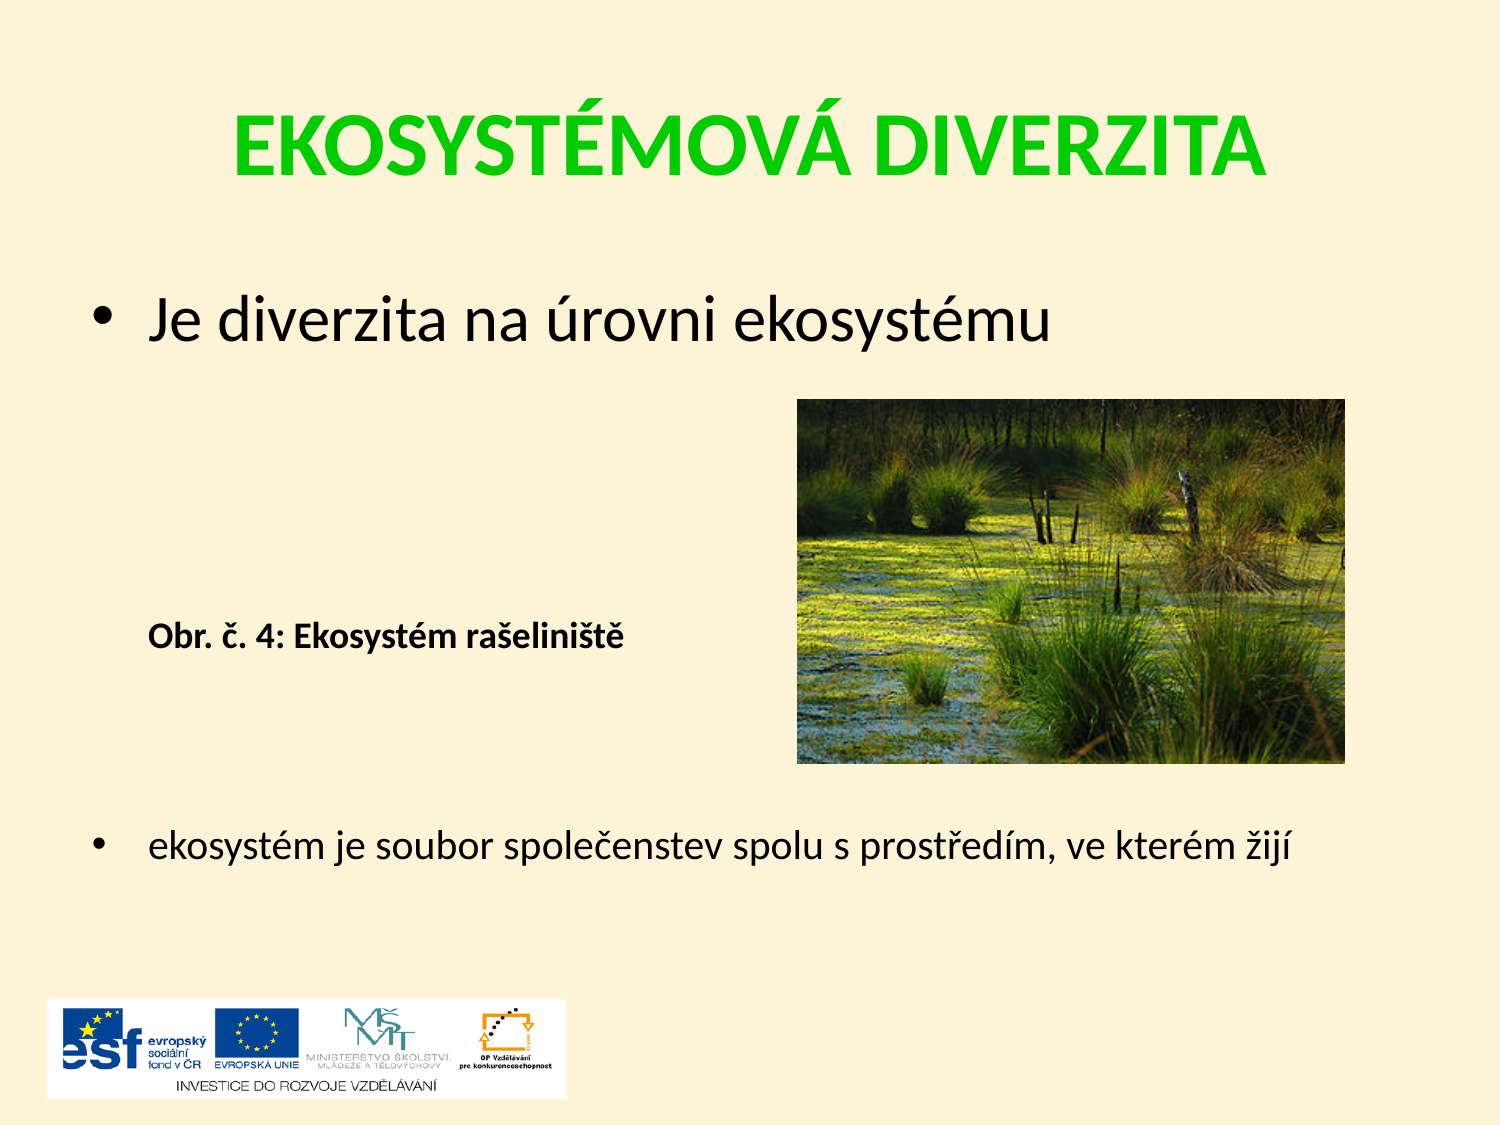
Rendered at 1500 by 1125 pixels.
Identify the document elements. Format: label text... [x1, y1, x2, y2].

title EKOSYSTÉMOVÁ DIVERZITA [75, 45, 1426, 233]
picture [47, 999, 567, 1099]
list Je diverzita na úrovni ekosystému Obr. č. 4: Ekosystém rašeliniště ekosystém je soubor společenstev spolu s prostředím, ve kterém žijí [76, 267, 1427, 1010]
picture [797, 399, 1345, 765]
